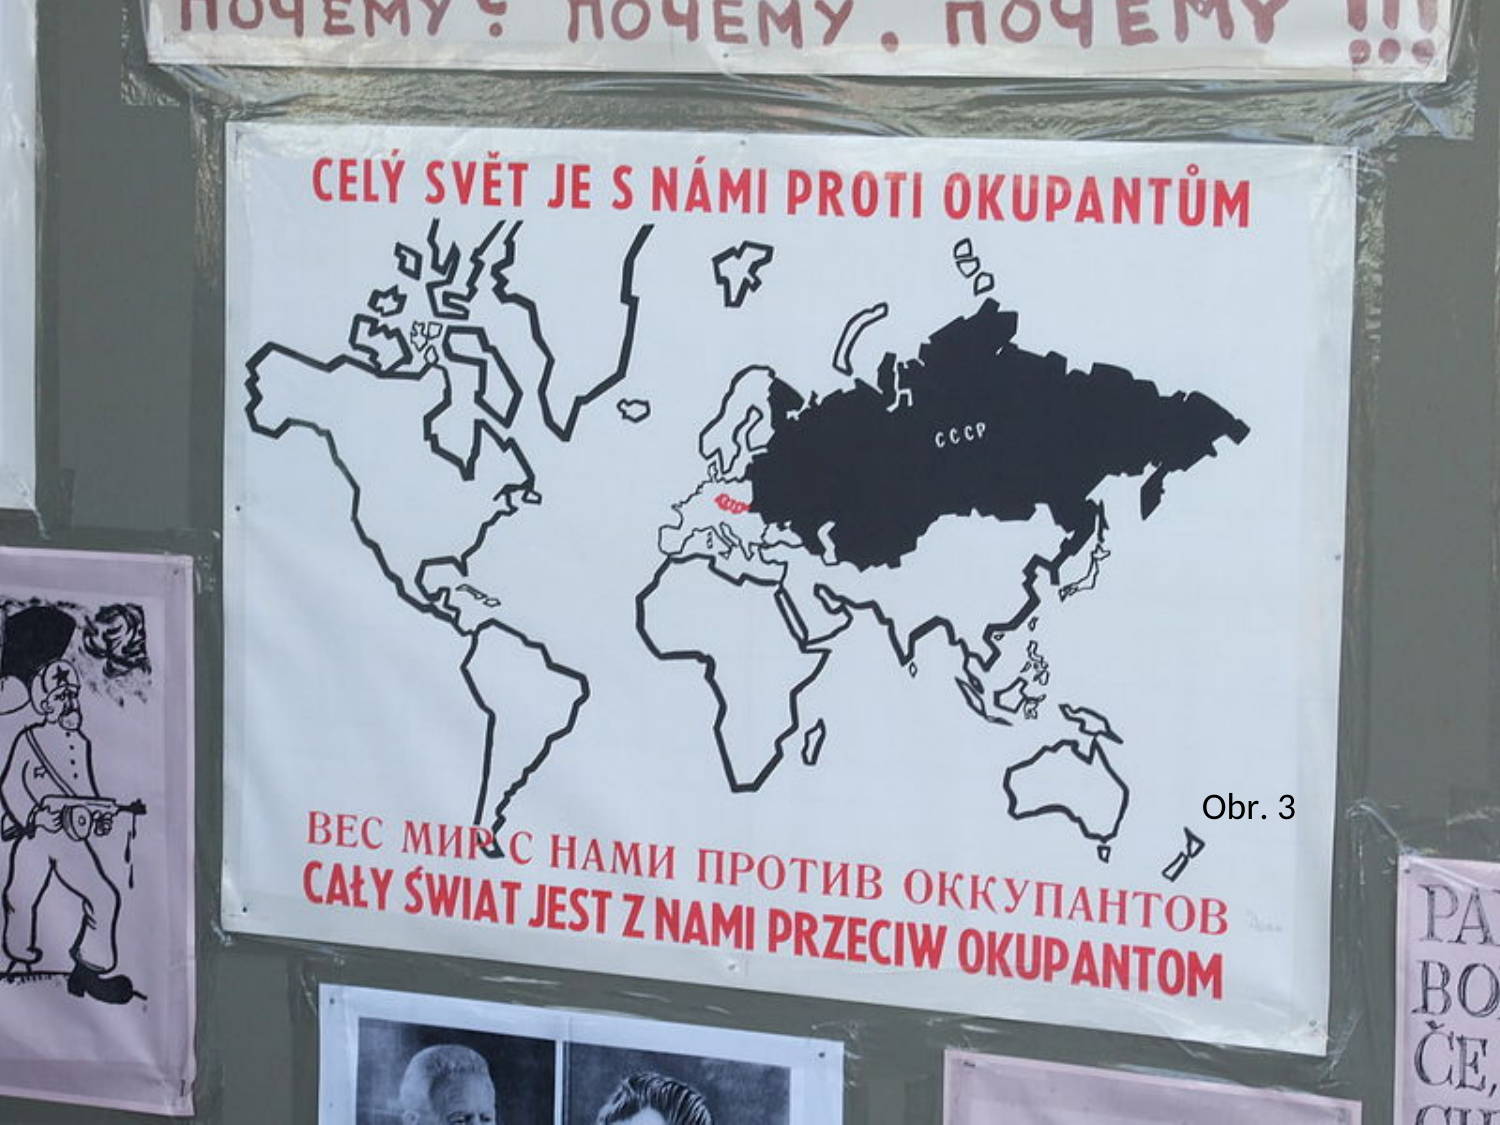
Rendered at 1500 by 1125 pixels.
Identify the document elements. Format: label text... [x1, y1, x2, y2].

text_box Obr. 3 [1187, 774, 1500, 836]
text_box [0, 0, 1500, 1125]
